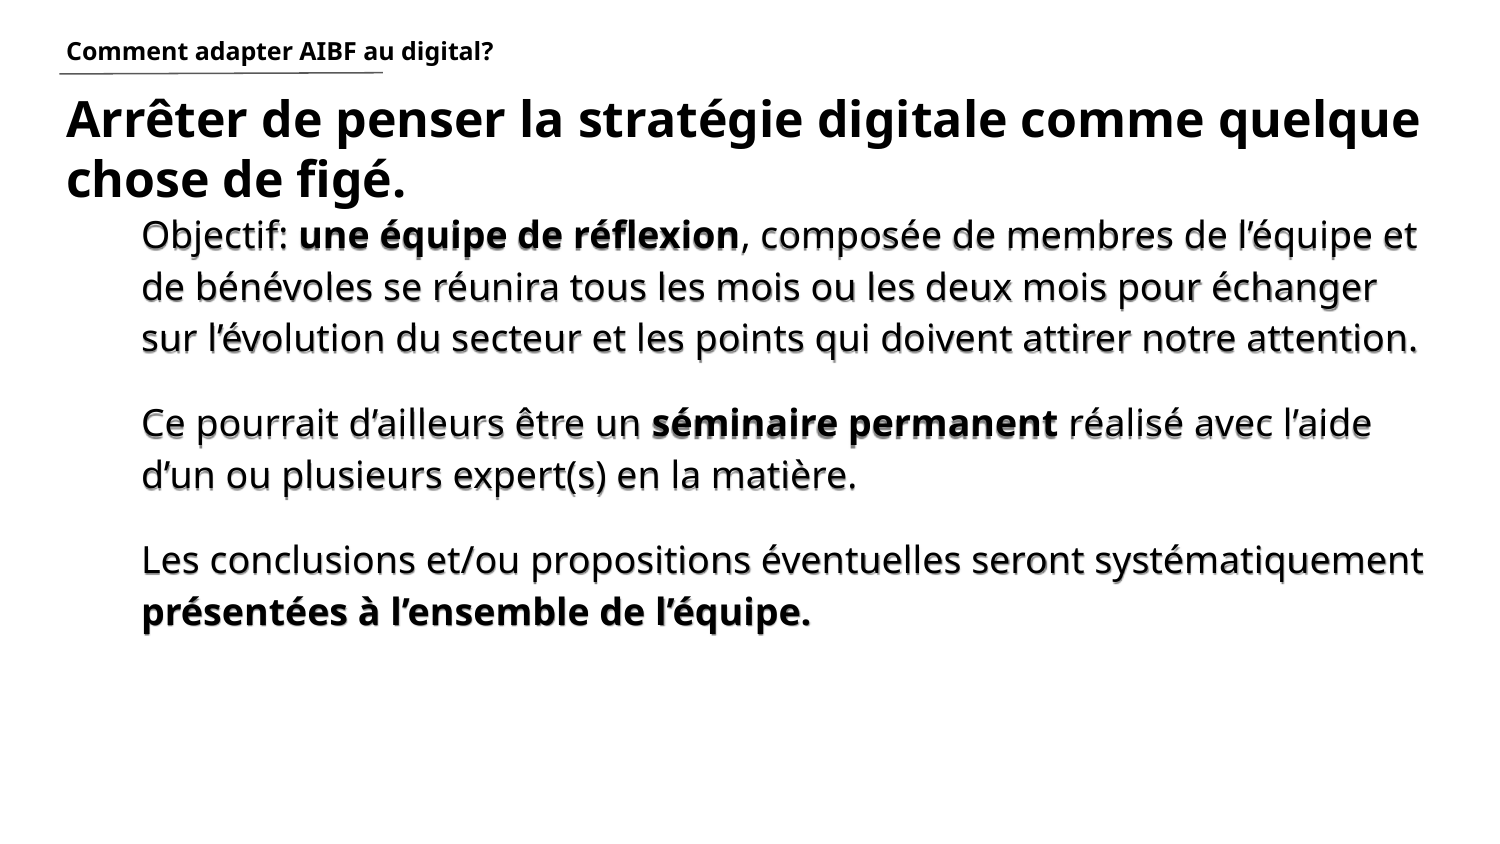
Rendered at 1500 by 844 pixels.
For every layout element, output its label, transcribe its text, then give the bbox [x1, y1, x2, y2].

list Objectif: une équipe de réflexion, composée de membres de l’équipe et de bénévoles se réunira tous les mois ou les deux mois pour échanger sur l’évolution du secteur et les points qui doivent attirer notre attention. Ce pourrait d’ailleurs être un séminaire permanent réalisé avec l’aide d’un ou plusieurs expert(s) en la matière. Les conclusions et/ou propositions éventuelles seront systématiquement présentées à l’ensemble de l’équipe. [51, 189, 1449, 750]
title Arrêter de penser la stratégie digitale comme quelque chose de figé. [51, 72, 1449, 167]
text_box Comment adapter AIBF au digital? [51, 20, 542, 73]
